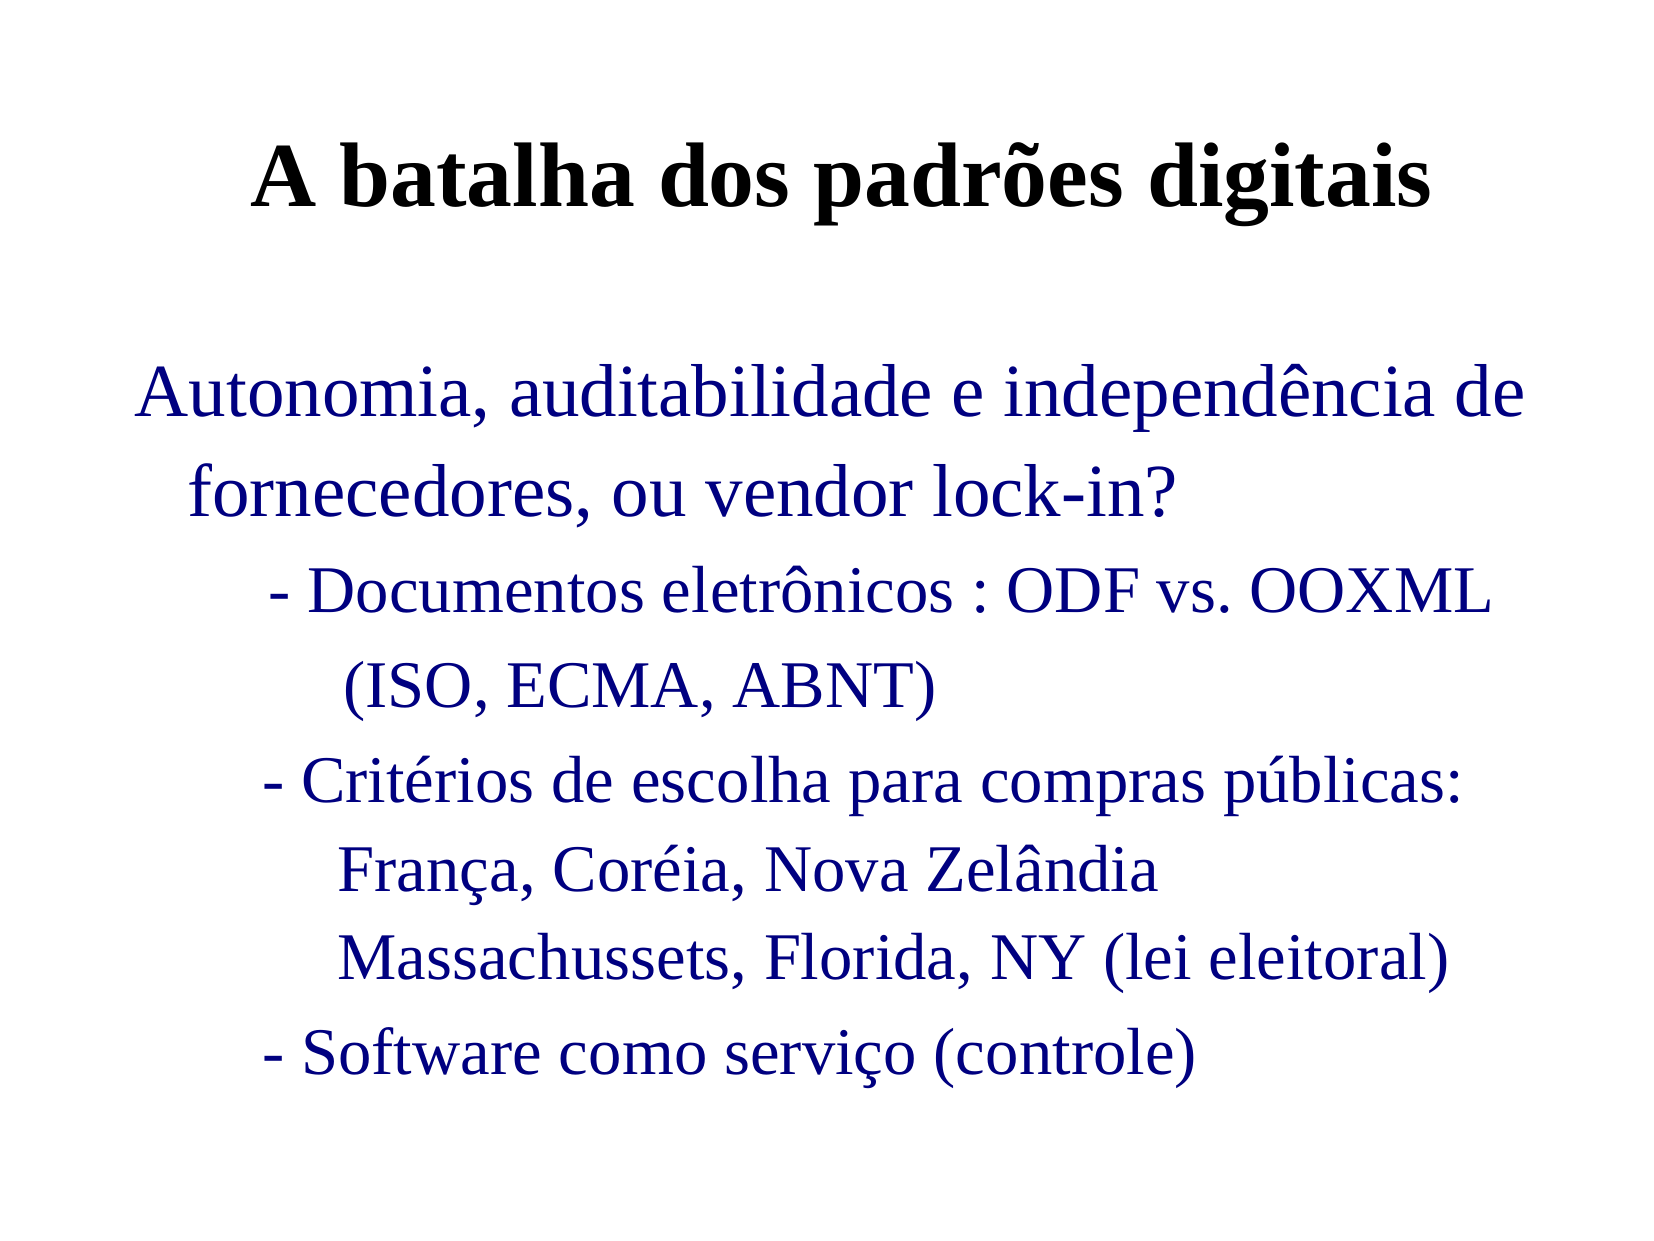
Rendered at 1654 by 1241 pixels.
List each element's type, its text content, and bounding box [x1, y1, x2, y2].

text_box Autonomia, auditabilidade e independência de fornecedores, ou vendor lock-in? - Documentos eletrônicos : ODF vs. OOXML (ISO, ECMA, ABNT) - Critérios de escolha para compras públicas: França, Coréia, Nova Zelândia Massachussets, Florida, NY (lei eleitoral) - Software como serviço (controle) [125, 333, 1546, 1090]
title A batalha dos padrões digitais [204, 81, 1480, 269]
